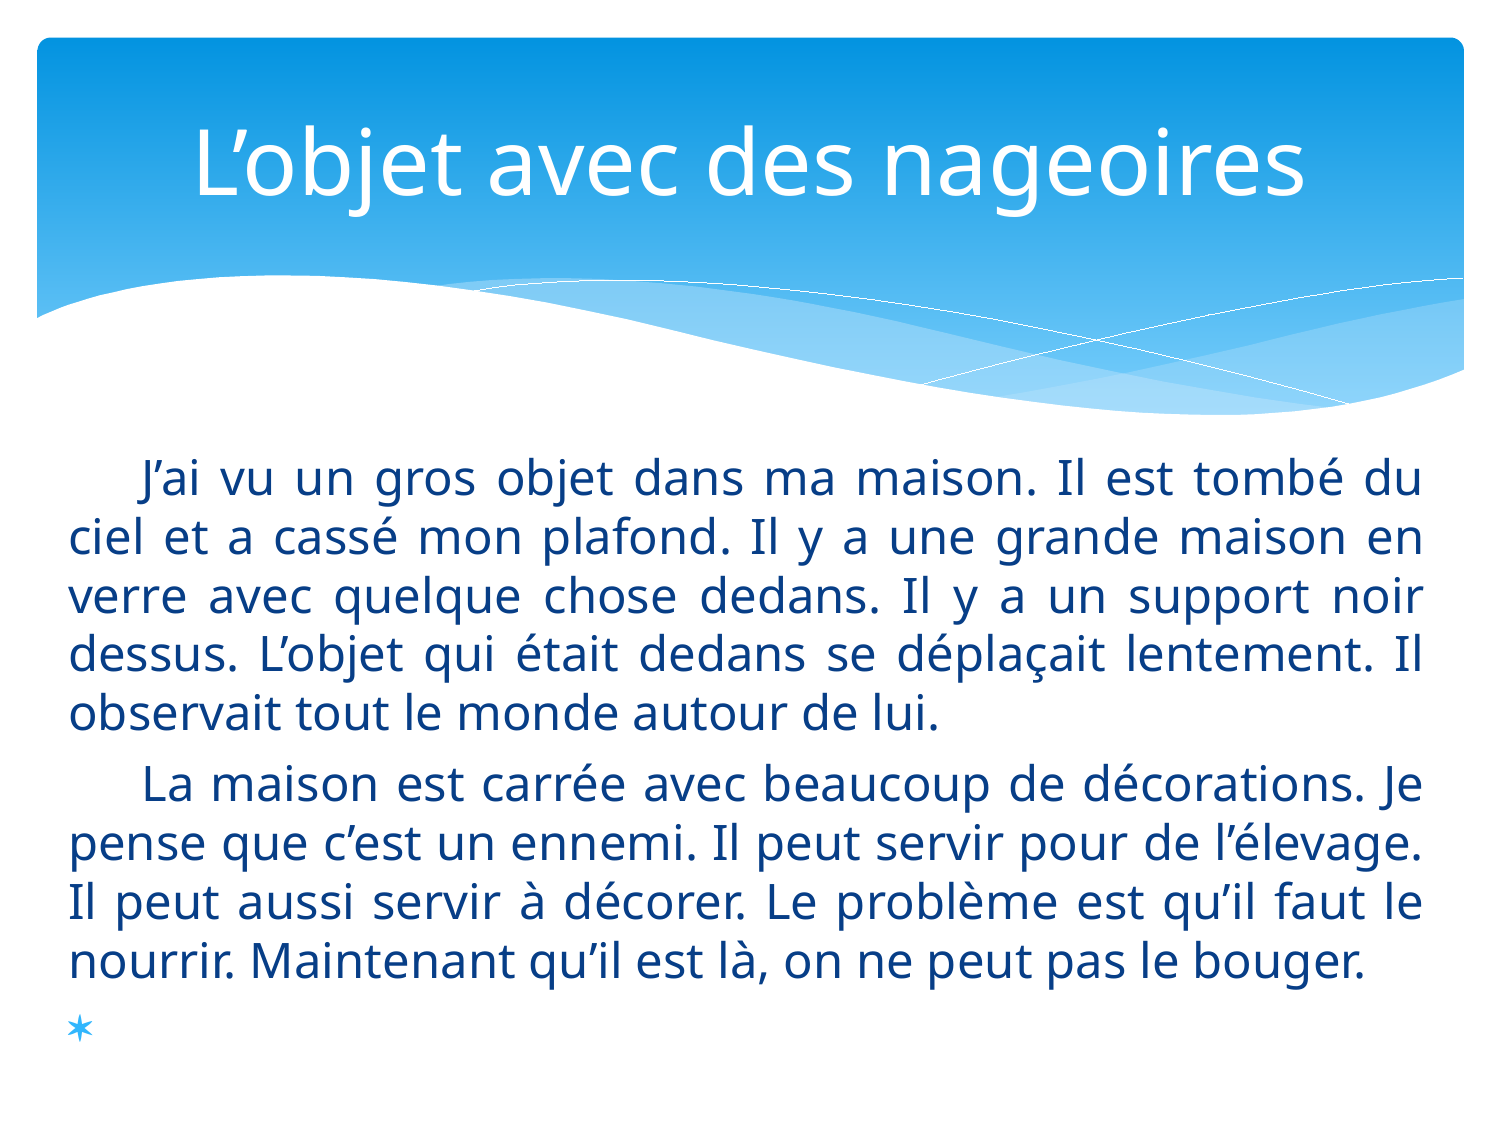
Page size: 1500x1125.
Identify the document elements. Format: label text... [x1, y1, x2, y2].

list J’ai vu un gros objet dans ma maison. Il est tombé du ciel et a cassé mon plafond. Il y a une grande maison en verre avec quelque chose dedans. Il y a un support noir dessus. L’objet qui était dedans se déplaçait lentement. Il observait tout le monde autour de lui. La maison est carrée avec beaucoup de décorations. Je pense que c’est un ennemi. Il peut servir pour de l’élevage. Il peut aussi servir à décorer. Le problème est qu’il faut le nourrir. Maintenant qu’il est là, on ne peut pas le bouger. [53, 438, 1447, 1005]
title L’objet avec des nageoires [75, 55, 1426, 262]
